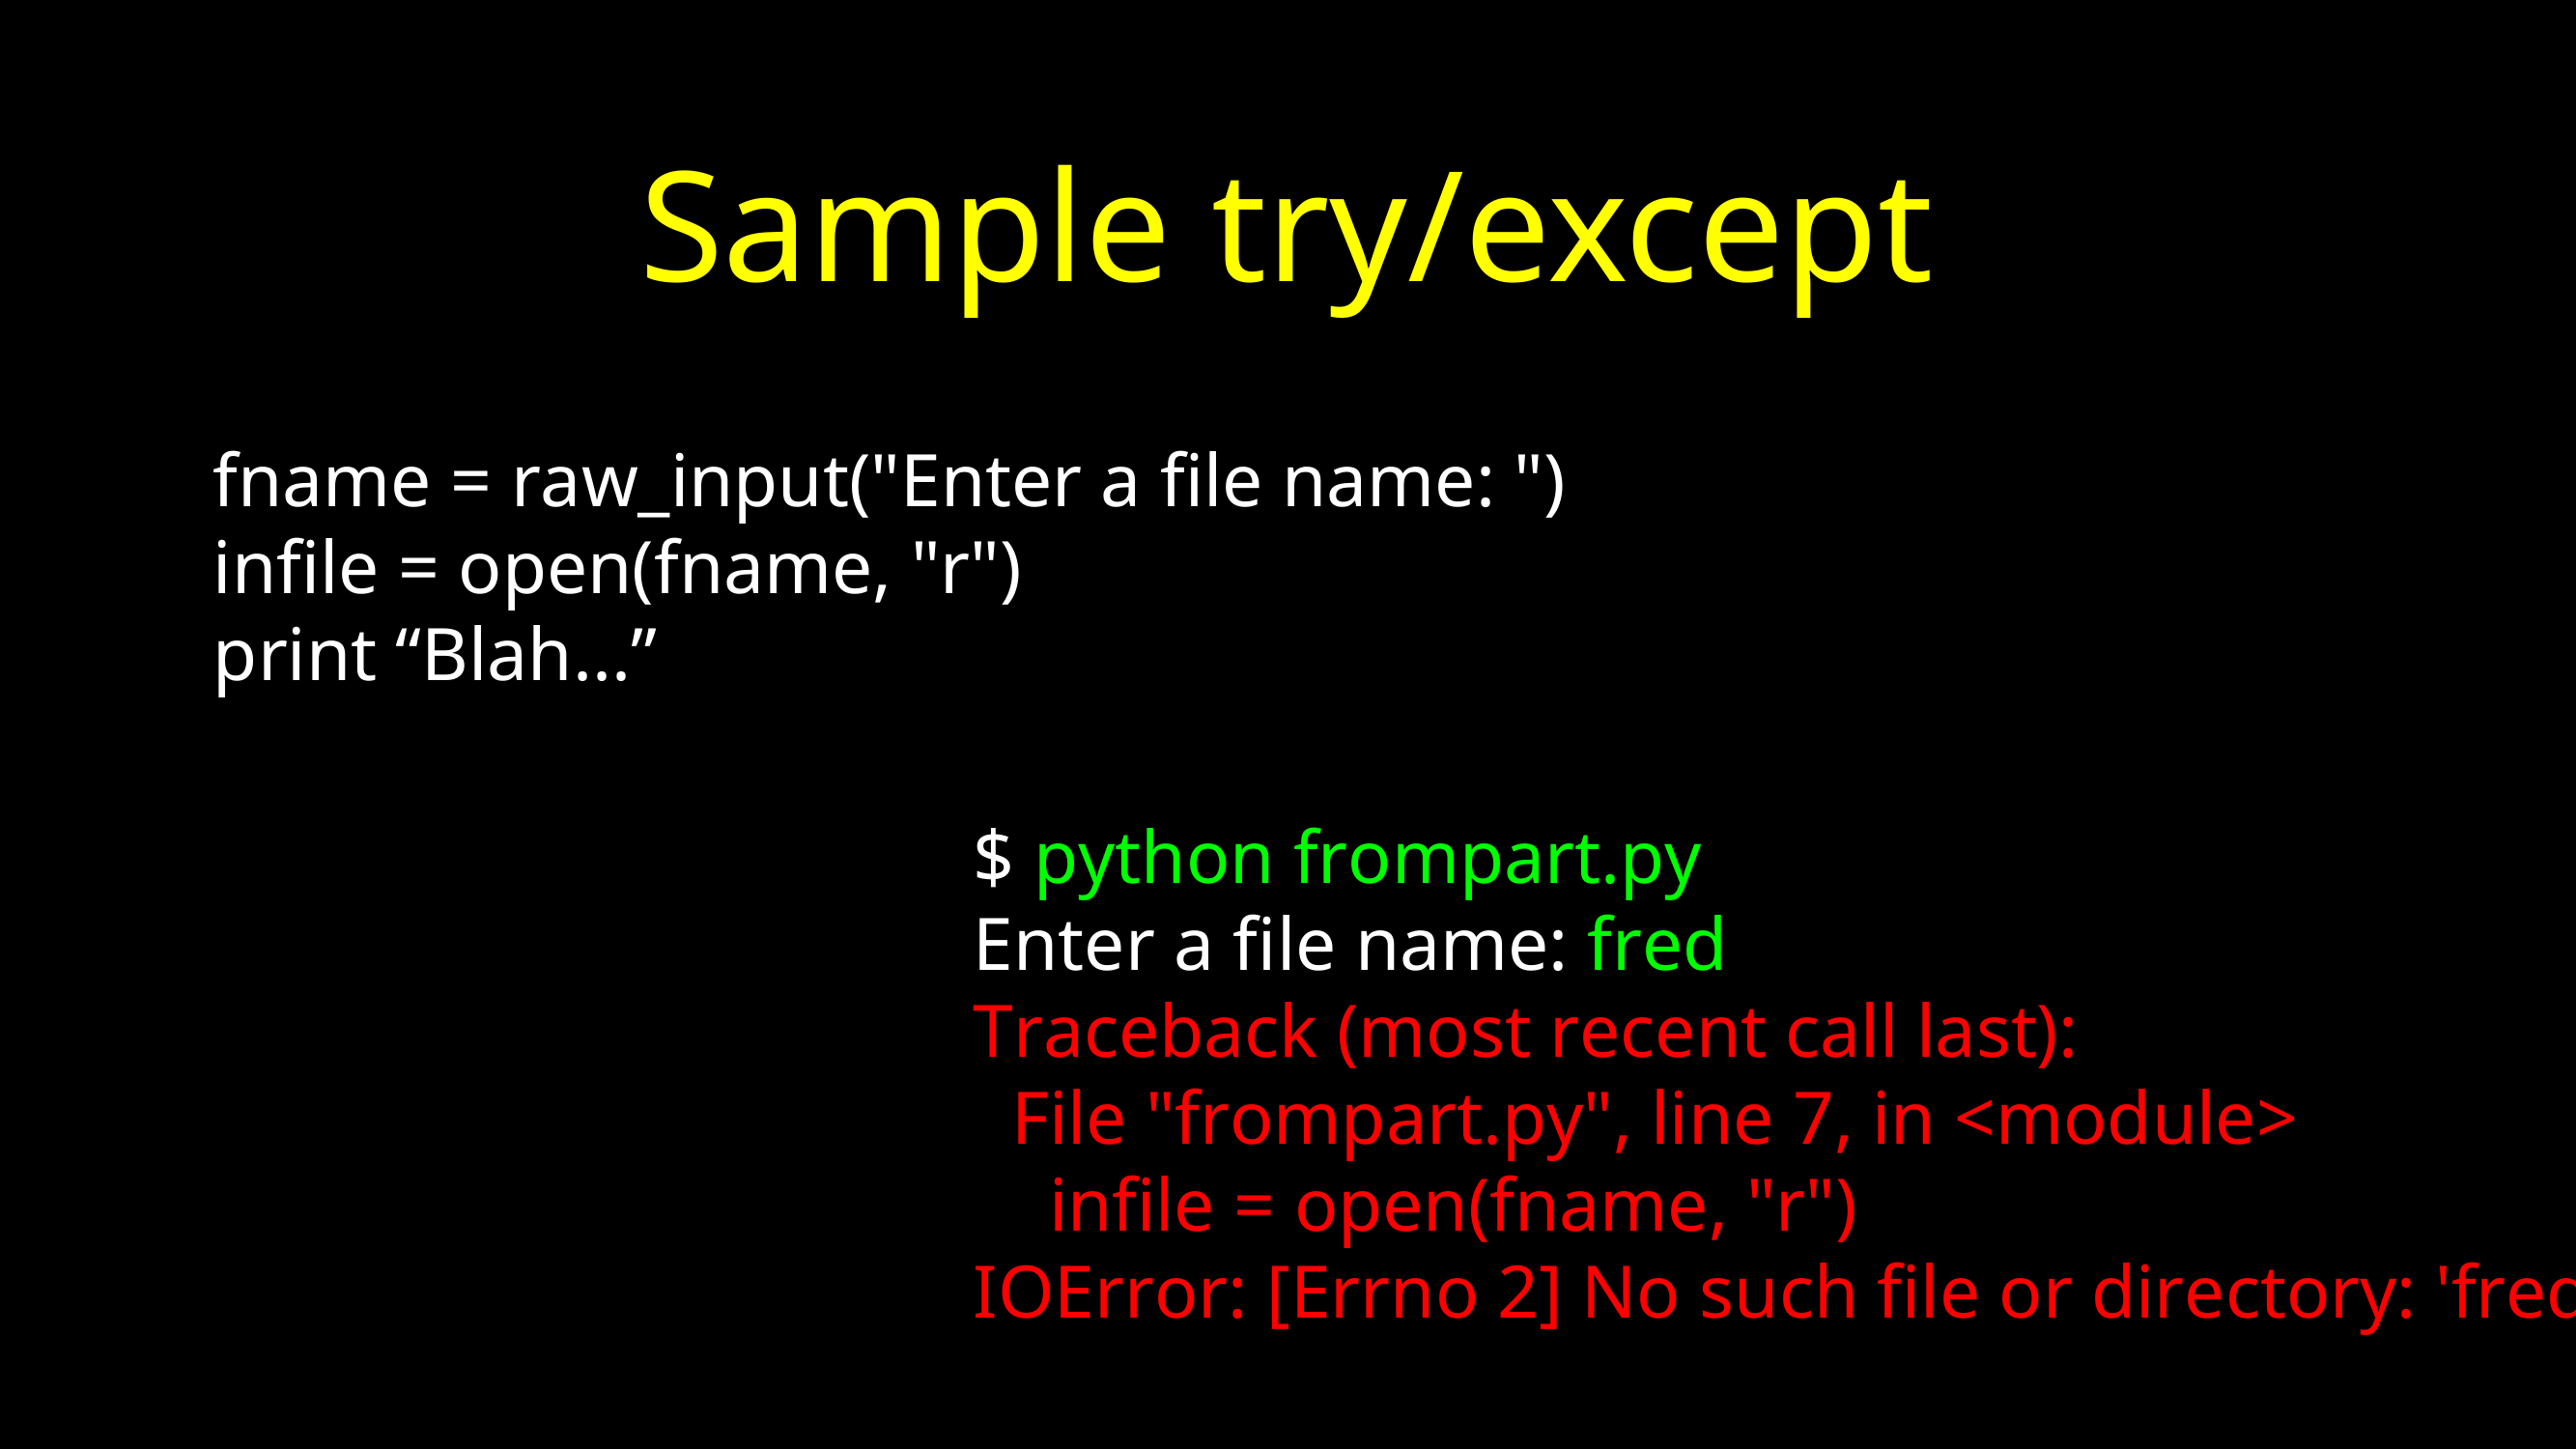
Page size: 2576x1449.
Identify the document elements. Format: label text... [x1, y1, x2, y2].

text_box $ python frompart.py Enter a file name: fred Traceback (most recent call last): File "frompart.py", line 7, in <module> infile = open(fname, "r") IOError: [Errno 2] No such file or directory: 'fred' [974, 810, 2576, 1333]
title Sample try/except [183, 38, 2392, 403]
text_box fname = raw_input("Enter a file name: ") infile = open(fname, "r") print “Blah...” [212, 434, 1567, 696]
